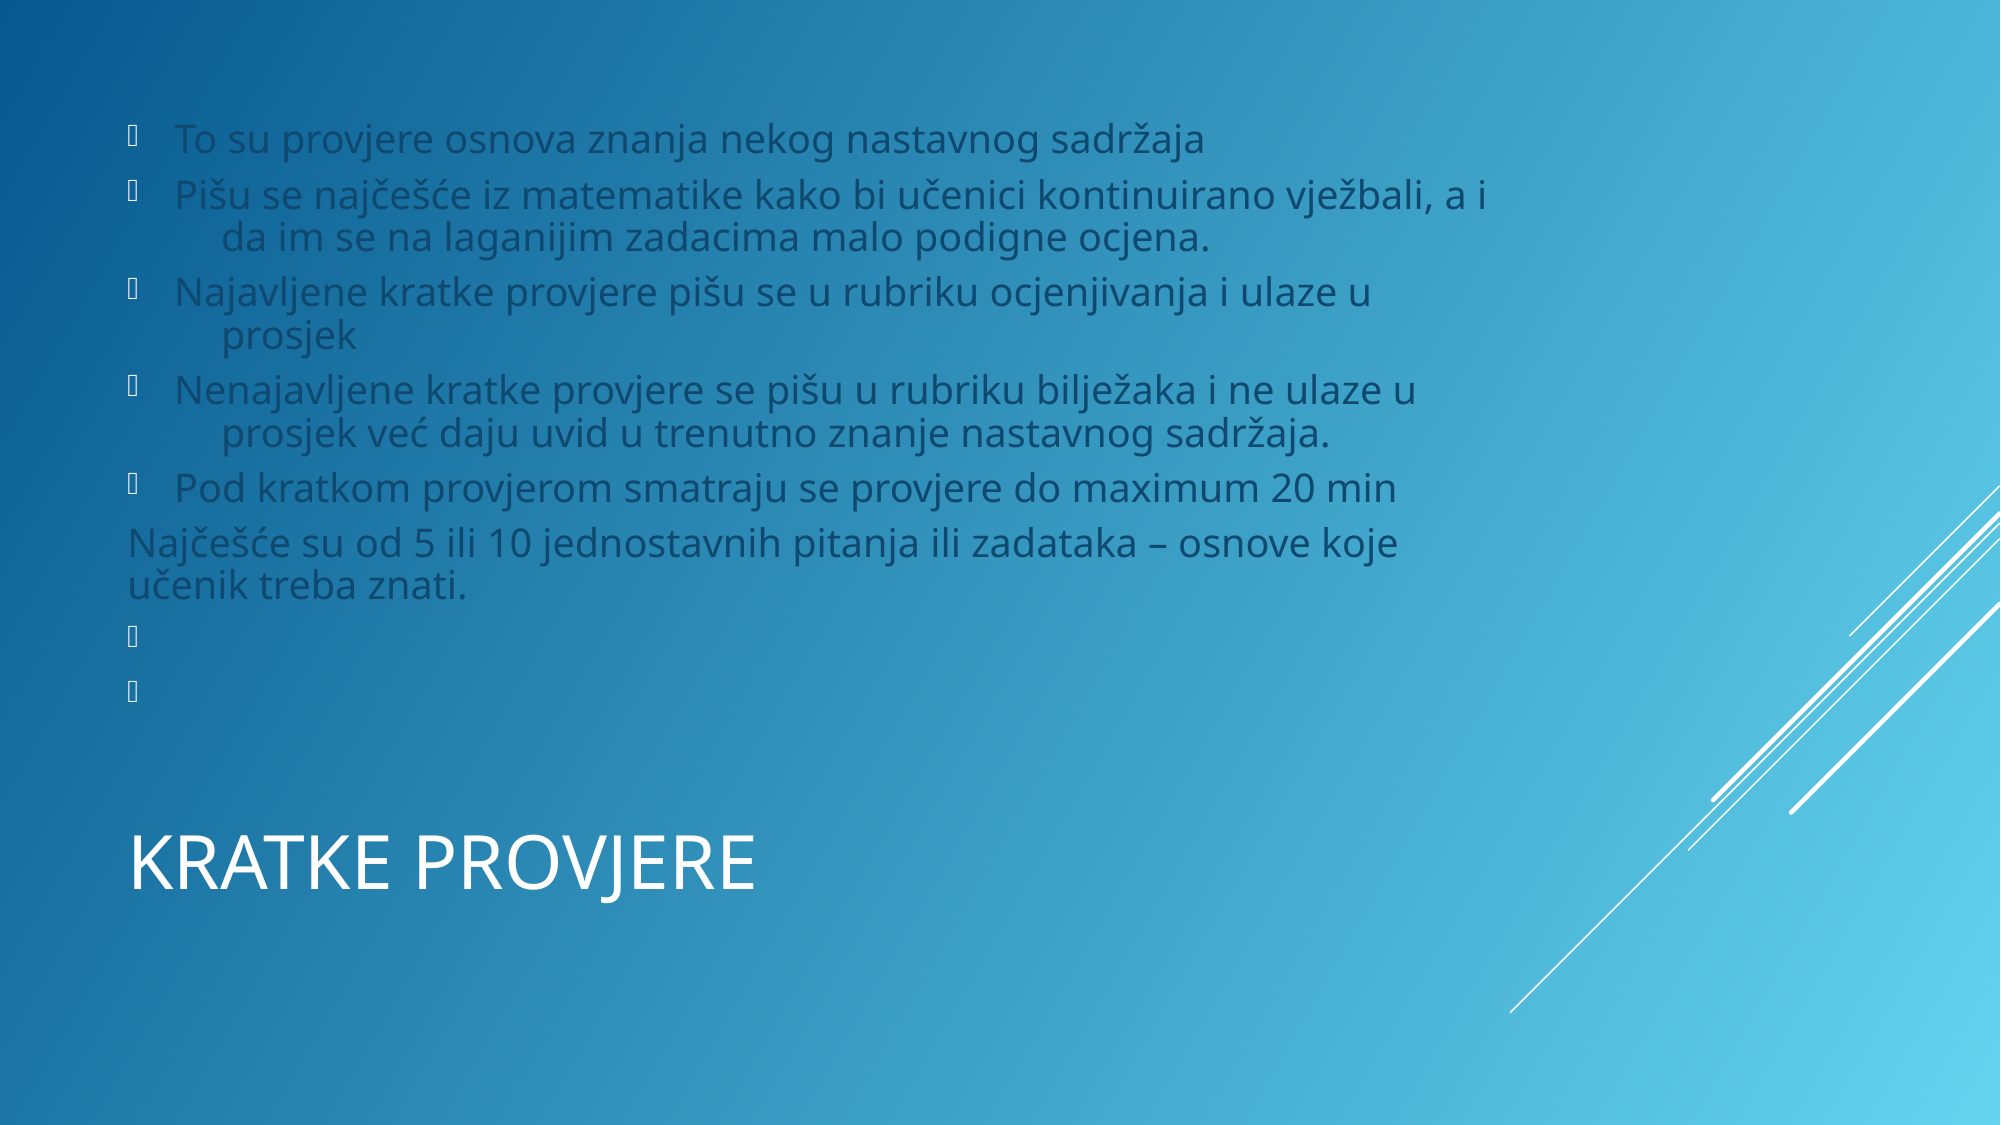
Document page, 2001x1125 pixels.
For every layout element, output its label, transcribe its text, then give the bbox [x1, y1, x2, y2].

list To su provjere osnova znanja nekog nastavnog sadržaja Pišu se najčešće iz matematike kako bi učenici kontinuirano vježbali, a i da im se na laganijim zadacima malo podigne ocjena. Najavljene kratke provjere pišu se u rubriku ocjenjivanja i ulaze u prosjek Nenajavljene kratke provjere se pišu u rubriku bilježaka i ne ulaze u prosjek već daju uvid u trenutno znanje nastavnog sadržaja. Pod kratkom provjerom smatraju se provjere do maximum 20 min Najčešće su od 5 ili 10 jednostavnih pitanja ili zadataka – osnove koje učenik treba znati. [112, 112, 1513, 706]
title Kratke provjere [112, 736, 1513, 984]
